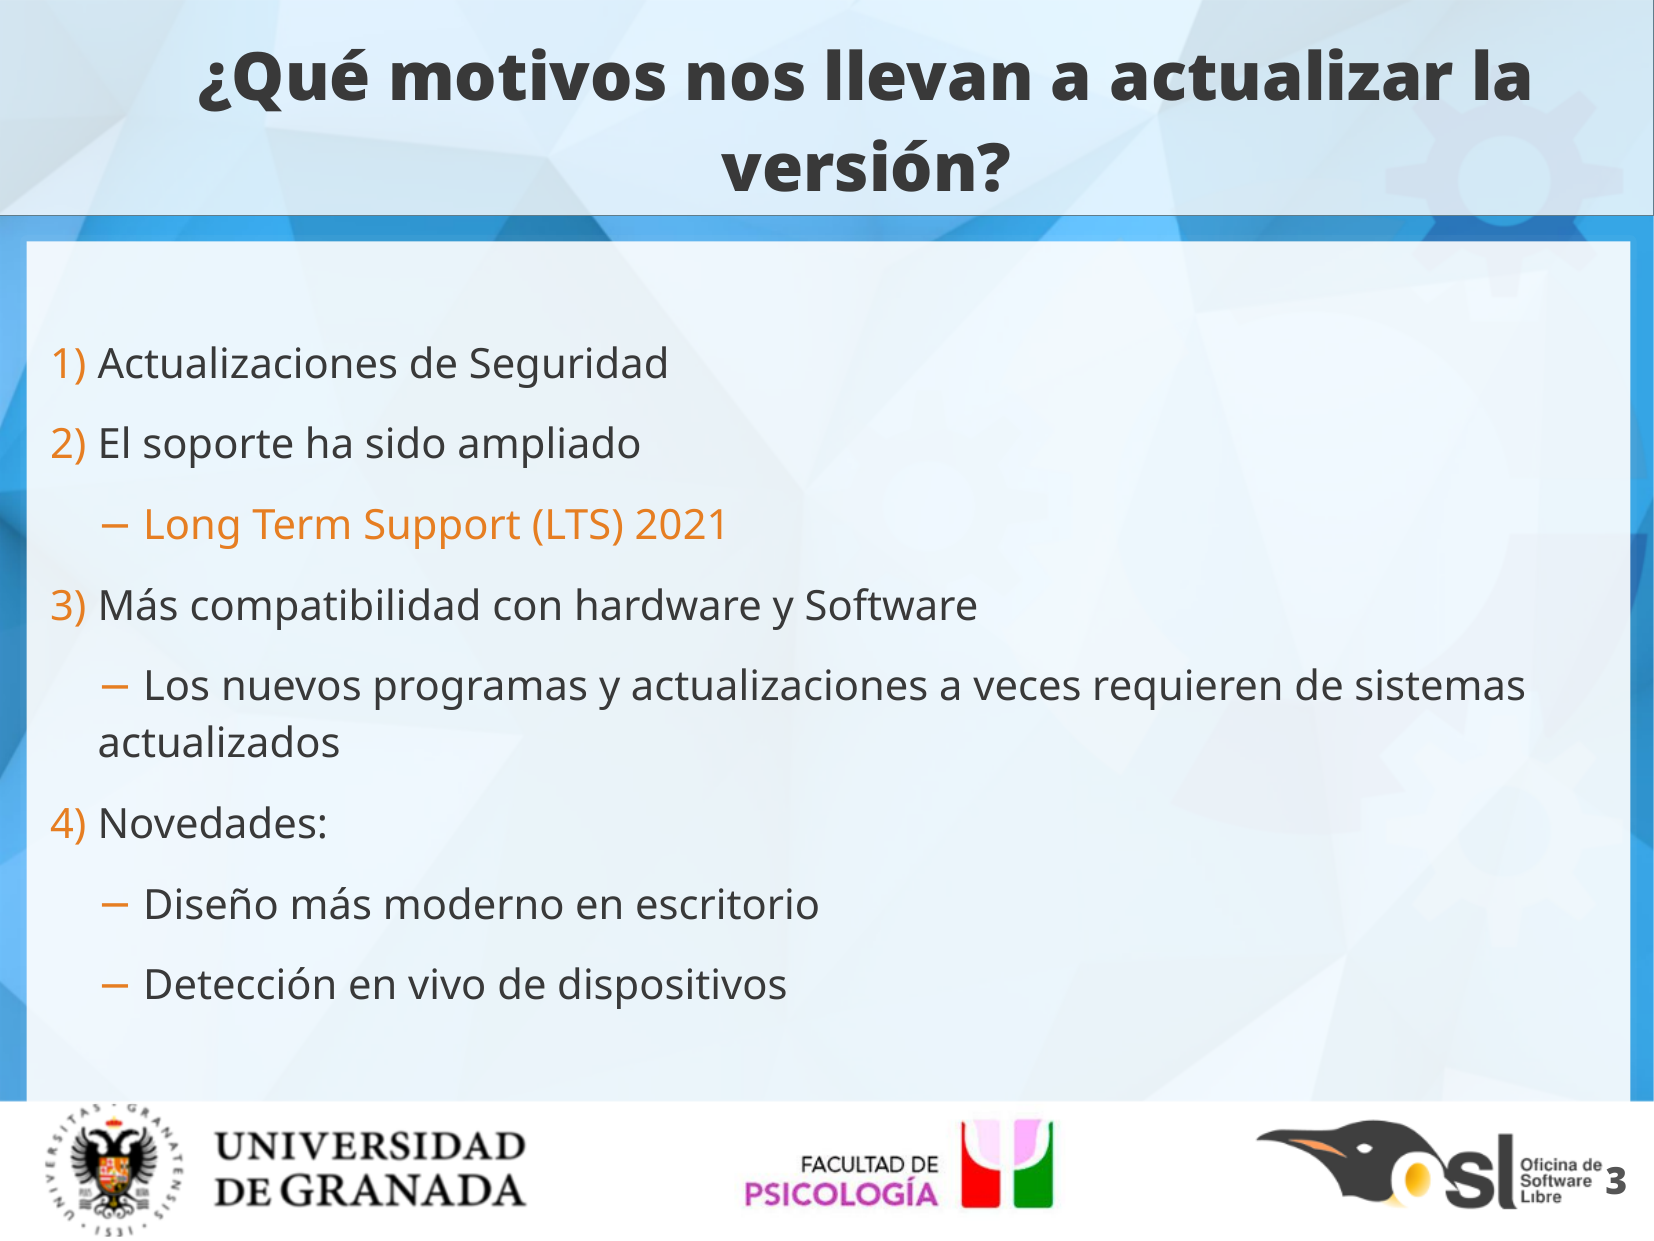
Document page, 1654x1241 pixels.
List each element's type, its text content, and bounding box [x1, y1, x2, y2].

list Actualizaciones de Seguridad El soporte ha sido ampliado Long Term Support (LTS) 2021 Más compatibilidad con hardware y Software Los nuevos programas y actualizaciones a veces requieren de sistemas actualizados Novedades: Diseño más moderno en escritorio Detección en vivo de dispositivos [26, 241, 1631, 1105]
title ¿Qué motivos nos llevan a actualizar la versión? [26, 24, 1634, 216]
picture [0, 216, 1654, 1241]
